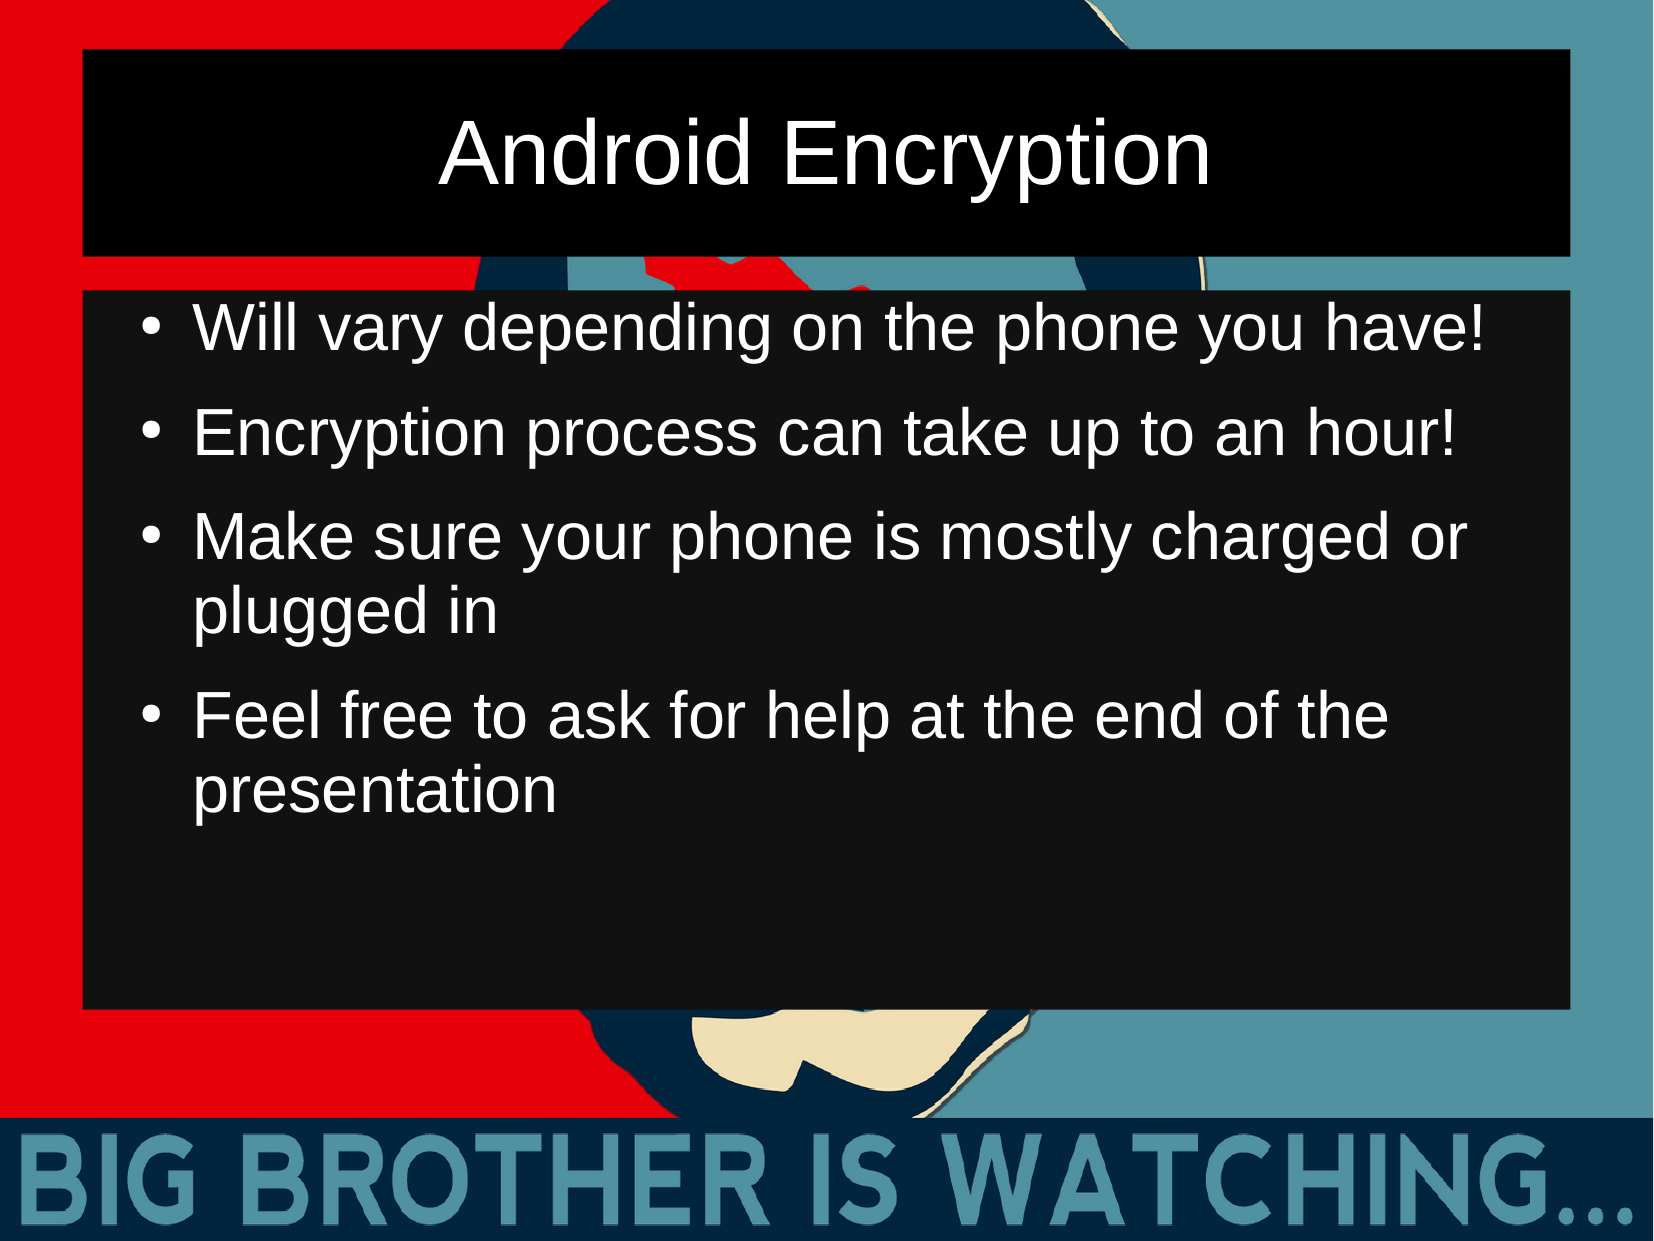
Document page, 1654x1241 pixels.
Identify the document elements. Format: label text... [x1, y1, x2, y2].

title Android Encryption [82, 49, 1571, 257]
picture [0, 0, 1654, 1241]
list Will vary depending on the phone you have! Encryption process can take up to an hour! Make sure your phone is mostly charged or plugged in Feel free to ask for help at the end of the presentation [82, 290, 1571, 1010]
